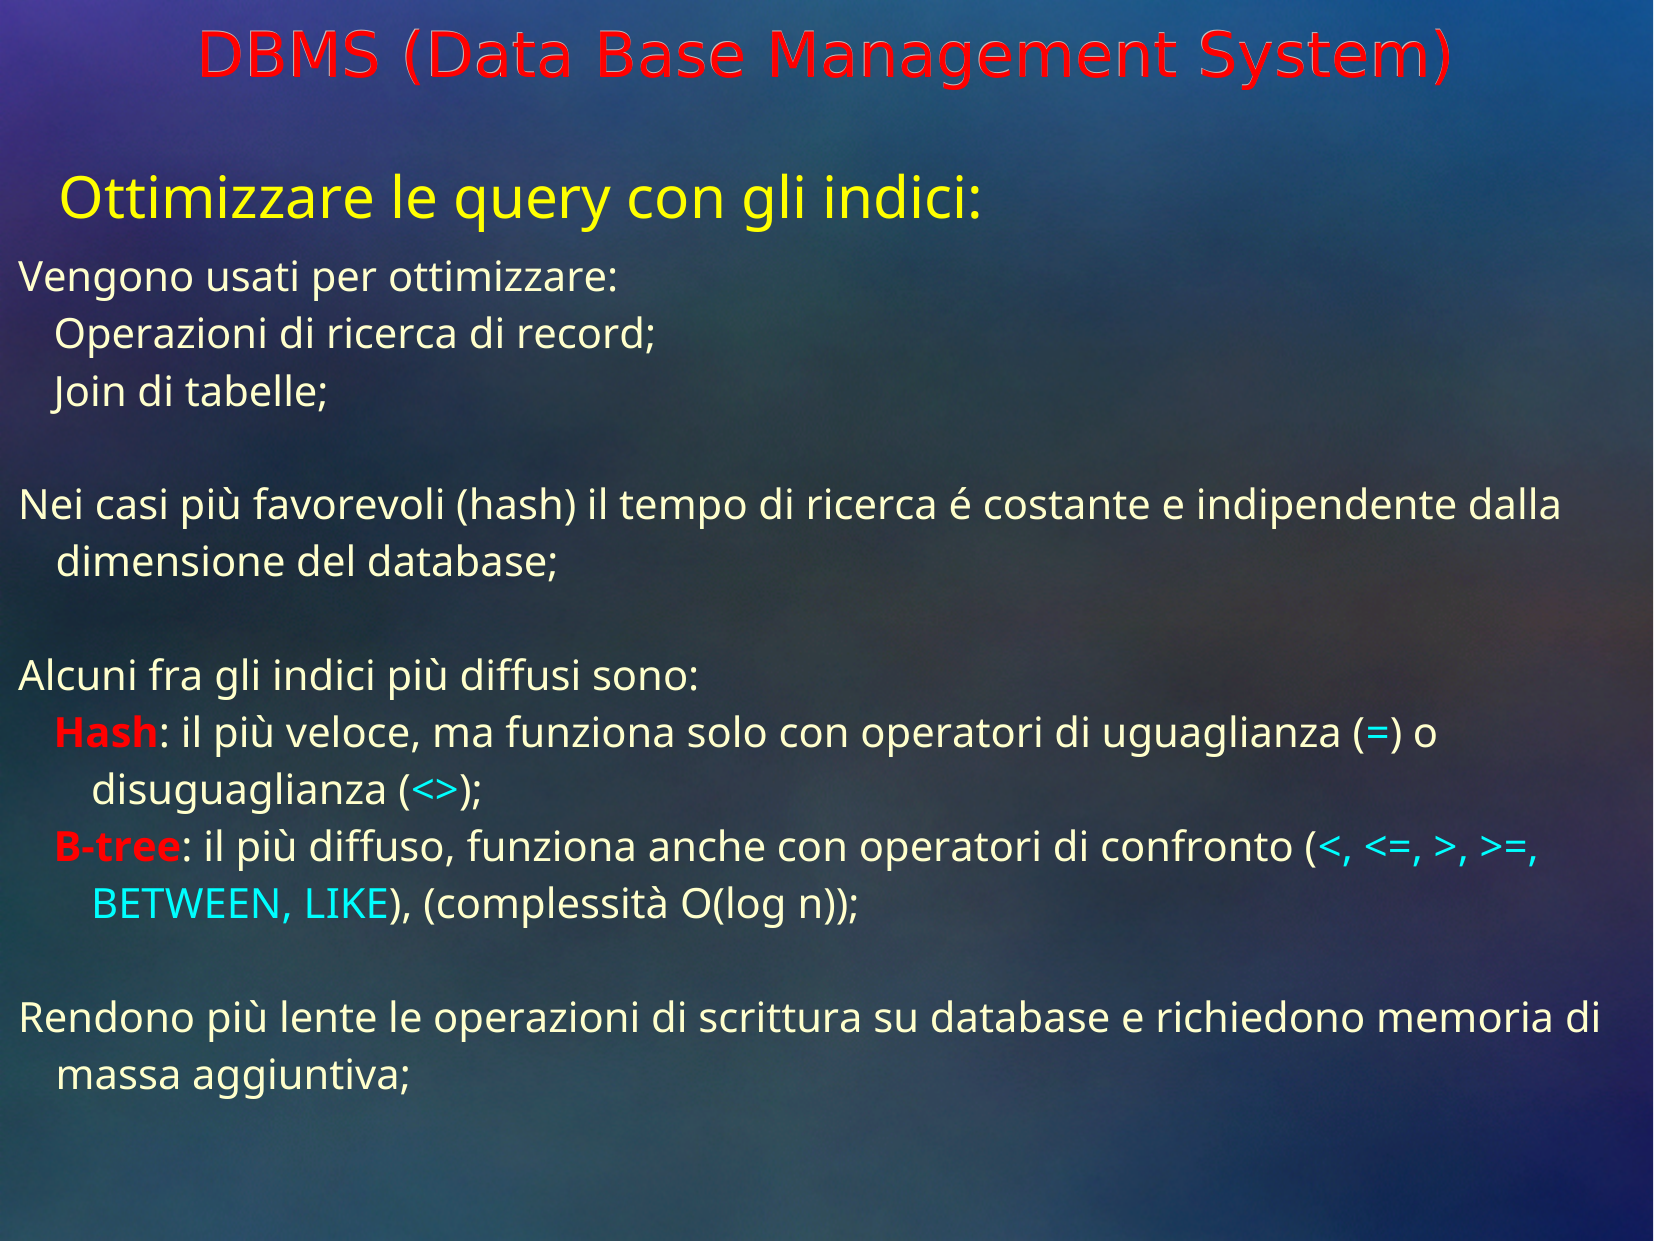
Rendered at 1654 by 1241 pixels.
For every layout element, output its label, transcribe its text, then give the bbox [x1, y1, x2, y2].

text_box Vengono usati per ottimizzare: Operazioni di ricerca di record; Join di tabelle; Nei casi più favorevoli (hash) il tempo di ricerca é costante e indipendente dalla dimensione del database; Alcuni fra gli indici più diffusi sono: Hash: il più veloce, ma funziona solo con operatori di uguaglianza (=) o disuguaglianza (<>); B-tree: il più diffuso, funziona anche con operatori di confronto (<, <=, >, >=, BETWEEN, LIKE), (complessità O(log n)); Rendono più lente le operazioni di scrittura su database e richiedono memoria di massa aggiuntiva; [18, 247, 1617, 1241]
picture [0, 0, 1654, 1241]
text_box Ottimizzare le query con gli indici: [23, 155, 1598, 234]
